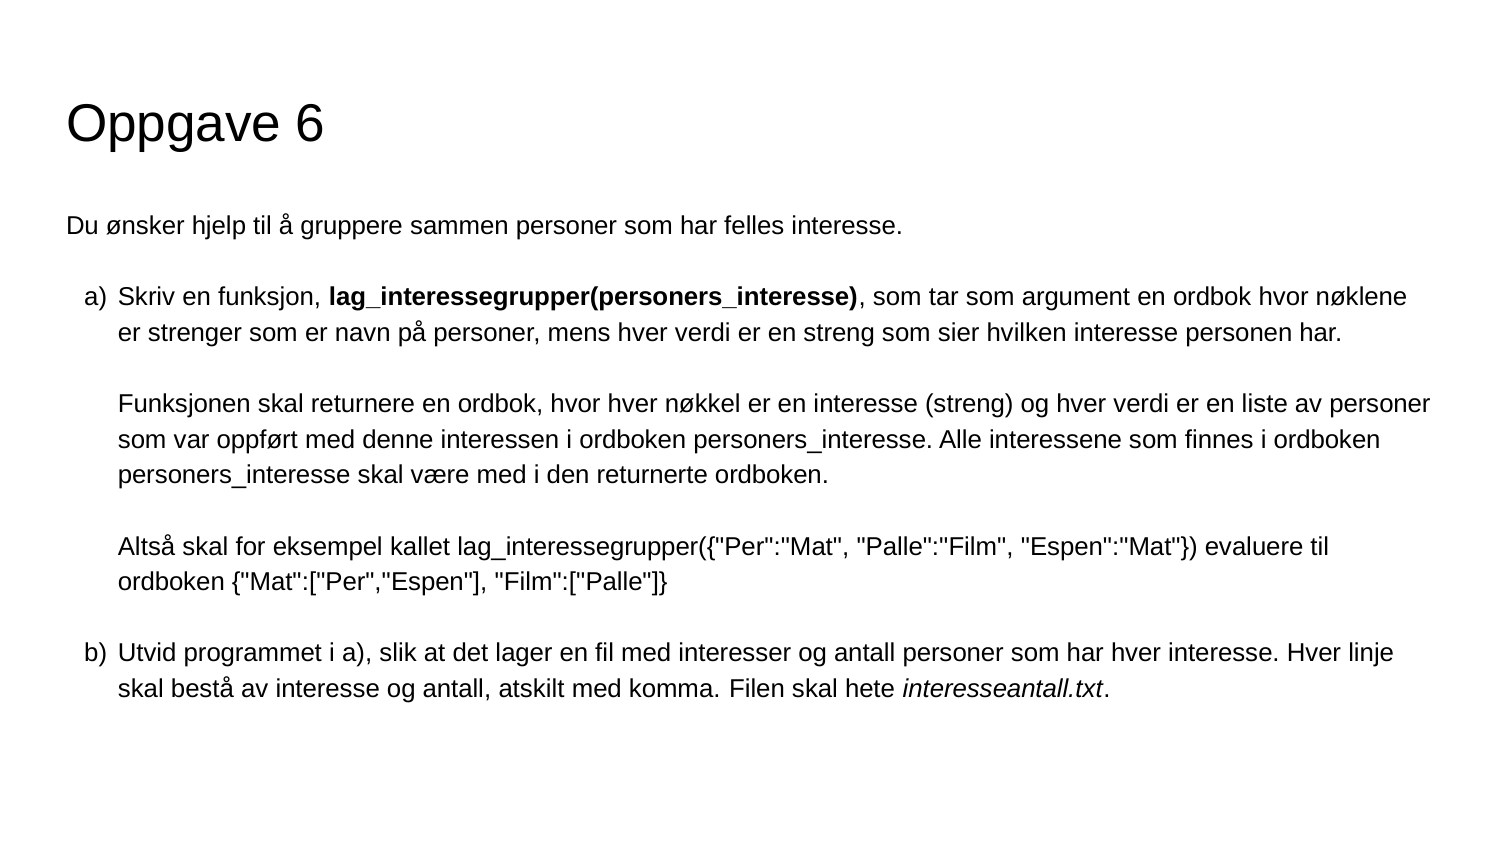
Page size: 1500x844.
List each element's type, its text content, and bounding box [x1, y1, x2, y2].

title Oppgave 6 [51, 72, 1449, 167]
list Du ønsker hjelp til å gruppere sammen personer som har felles interesse. Skriv en funksjon, lag_interessegrupper(personers_interesse), som tar som argument en ordbok hvor nøklene er strenger som er navn på personer, mens hver verdi er en streng som sier hvilken interesse personen har. Funksjonen skal returnere en ordbok, hvor hver nøkkel er en interesse (streng) og hver verdi er en liste av personer som var oppført med denne interessen i ordboken personers_interesse. Alle interessene som finnes i ordboken personers_interesse skal være med i den returnerte ordboken. Altså skal for eksempel kallet lag_interessegrupper({"Per":"Mat", "Palle":"Film", "Espen":"Mat"}) evaluere til ordboken {"Mat":["Per","Espen"], "Film":["Palle"]} Utvid programmet i a), slik at det lager en fil med interesser og antall personer som har hver interesse. Hver linje skal bestå av interesse og antall, atskilt med komma. Filen skal hete interesseantall.txt. [51, 189, 1449, 750]
